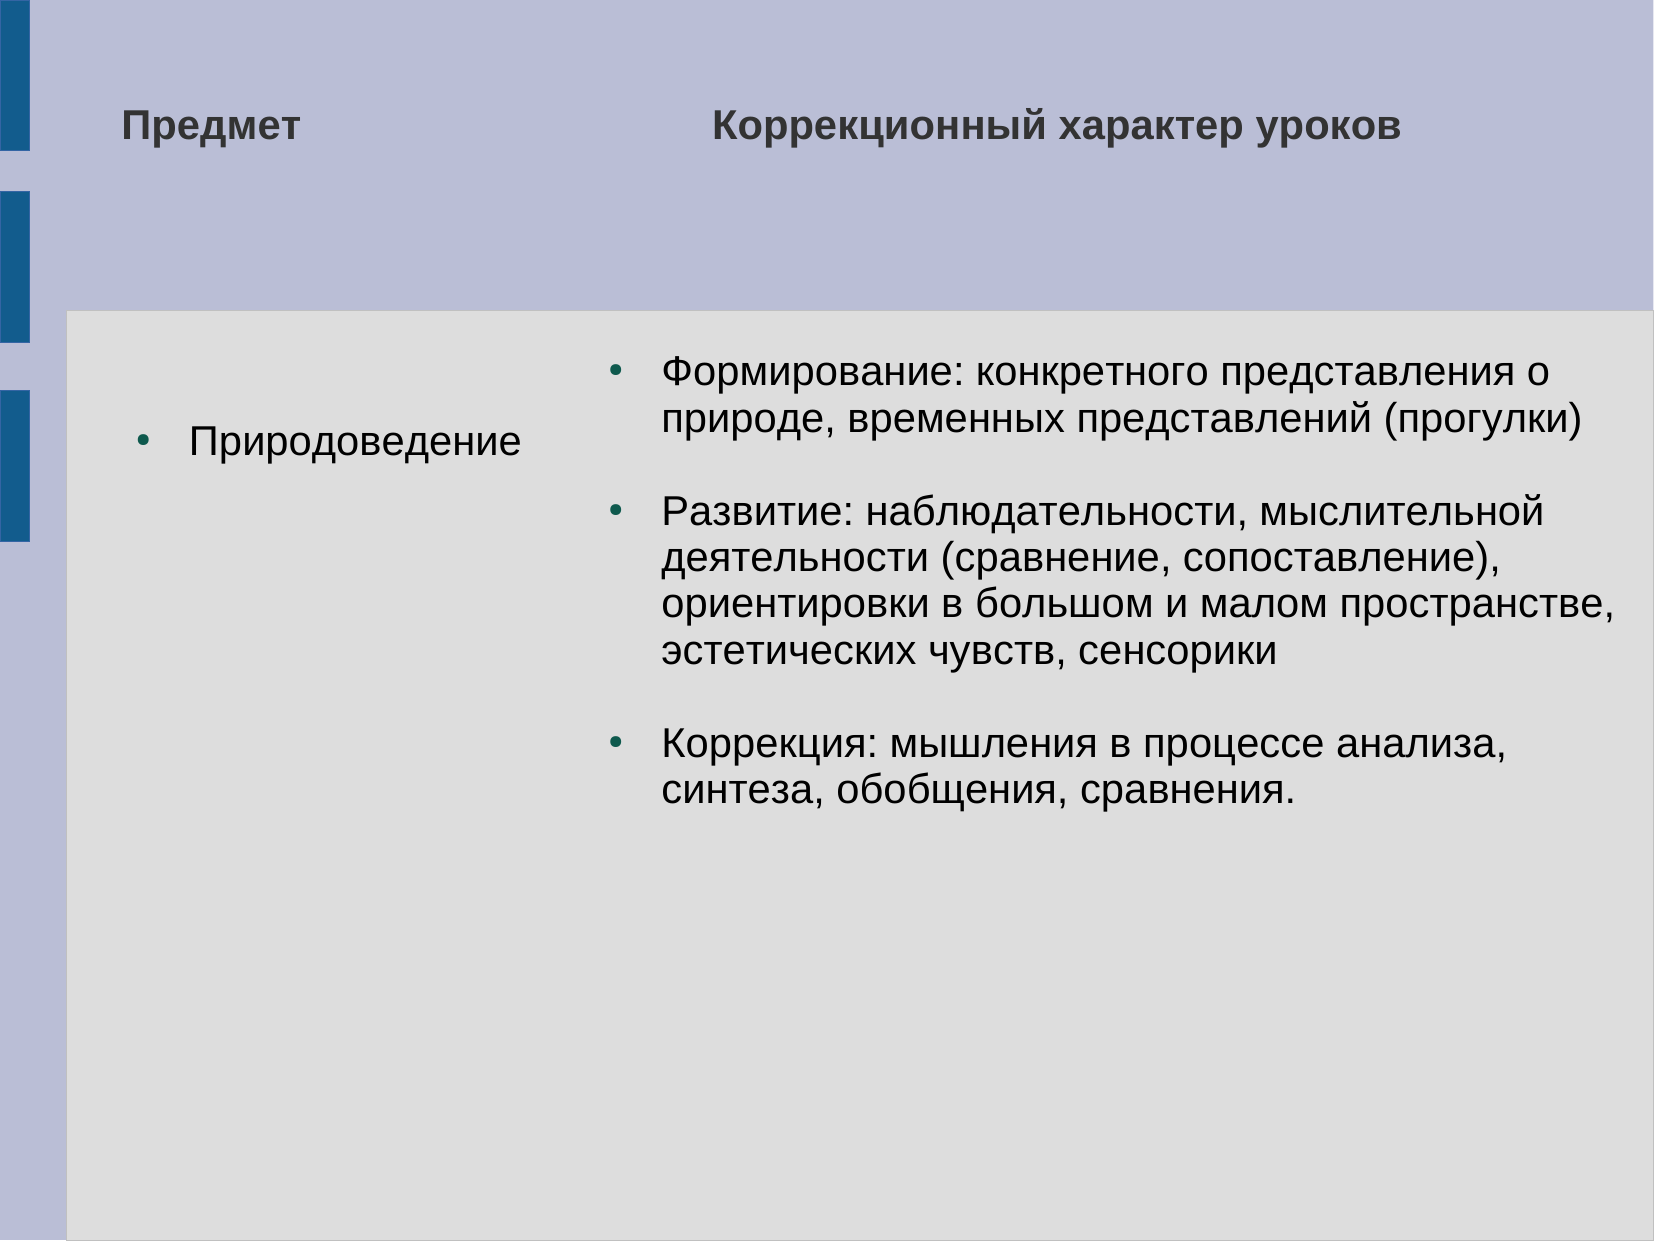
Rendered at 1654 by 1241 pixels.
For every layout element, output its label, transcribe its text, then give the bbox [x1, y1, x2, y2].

title Предмет Коррекционный характер уроков [121, 96, 1534, 199]
list Формирование: конкретного представления о природе, временных представлений (прогулки) Развитие: наблюдательности, мыслительной деятельности (сравнение, сопоставление), ориентировки в большом и малом пространстве, эстетических чувств, сенсорики Коррекция: мышления в процессе анализа, синтеза, обобщения, сравнения. [590, 347, 1625, 1152]
list Природоведение [118, 324, 532, 1144]
